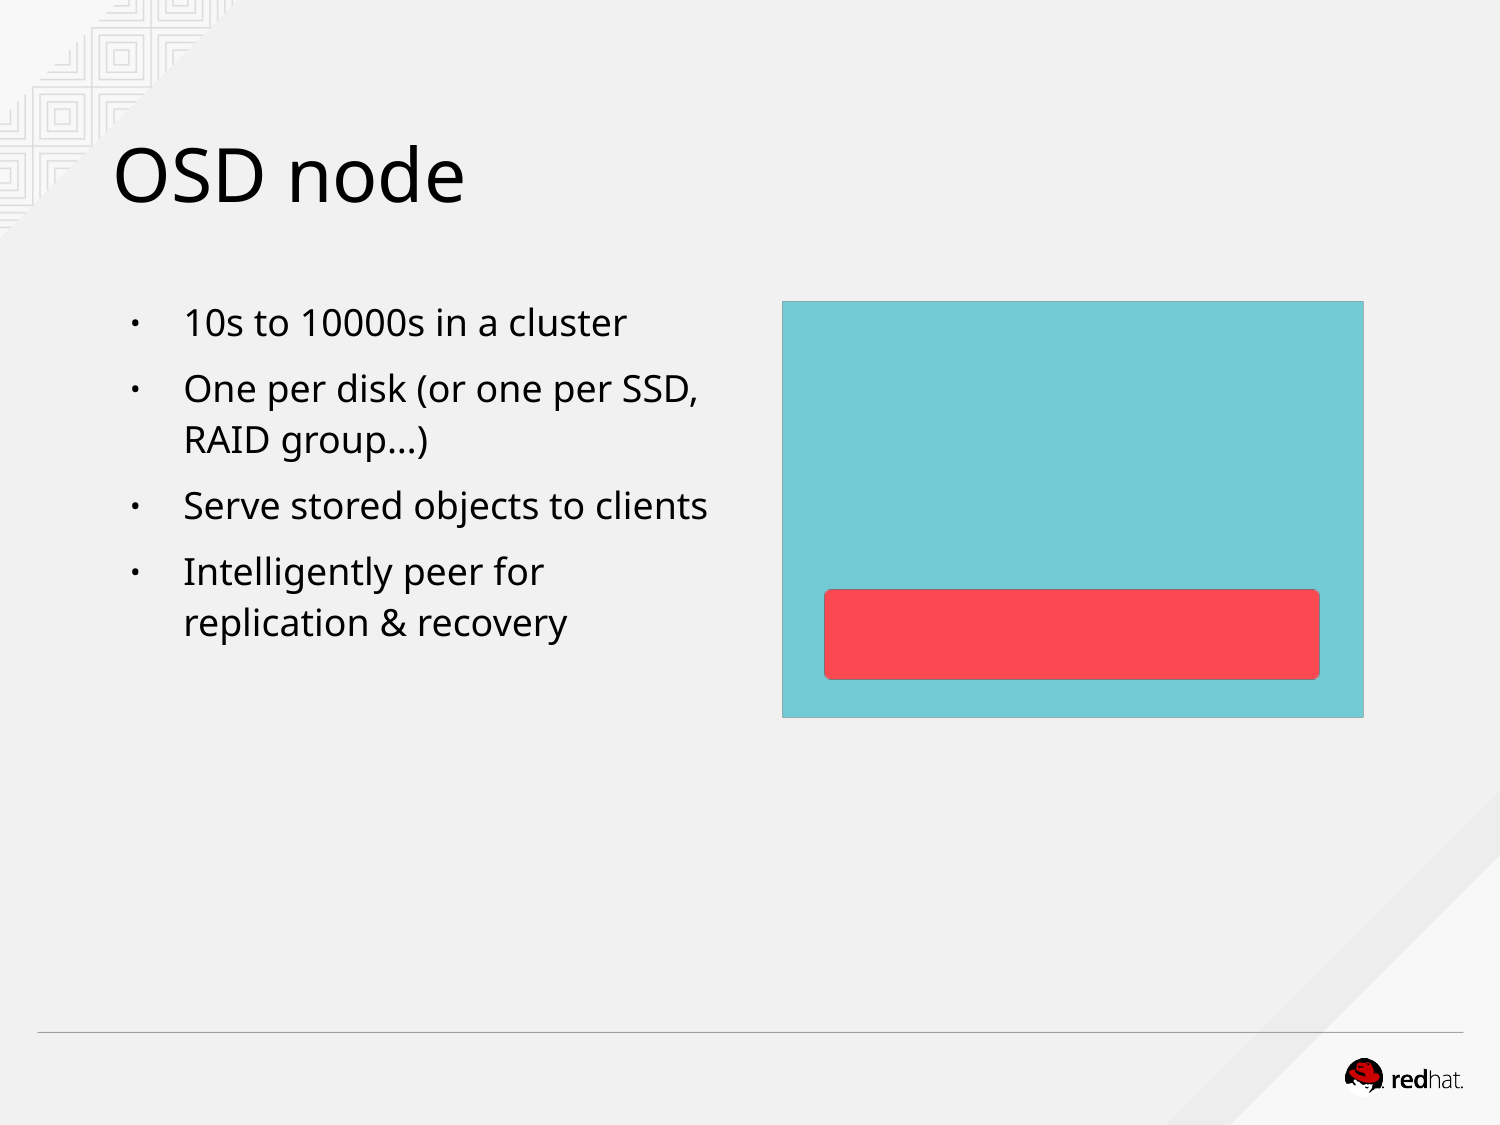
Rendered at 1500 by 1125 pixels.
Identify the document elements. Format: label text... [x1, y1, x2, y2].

title OSD node [112, 0, 1388, 225]
list 10s to 10000s in a cluster One per disk (or one per SSD, RAID group…) Serve stored objects to clients Intelligently peer for replication & recovery [112, 230, 735, 884]
picture [0, 0, 1500, 1125]
